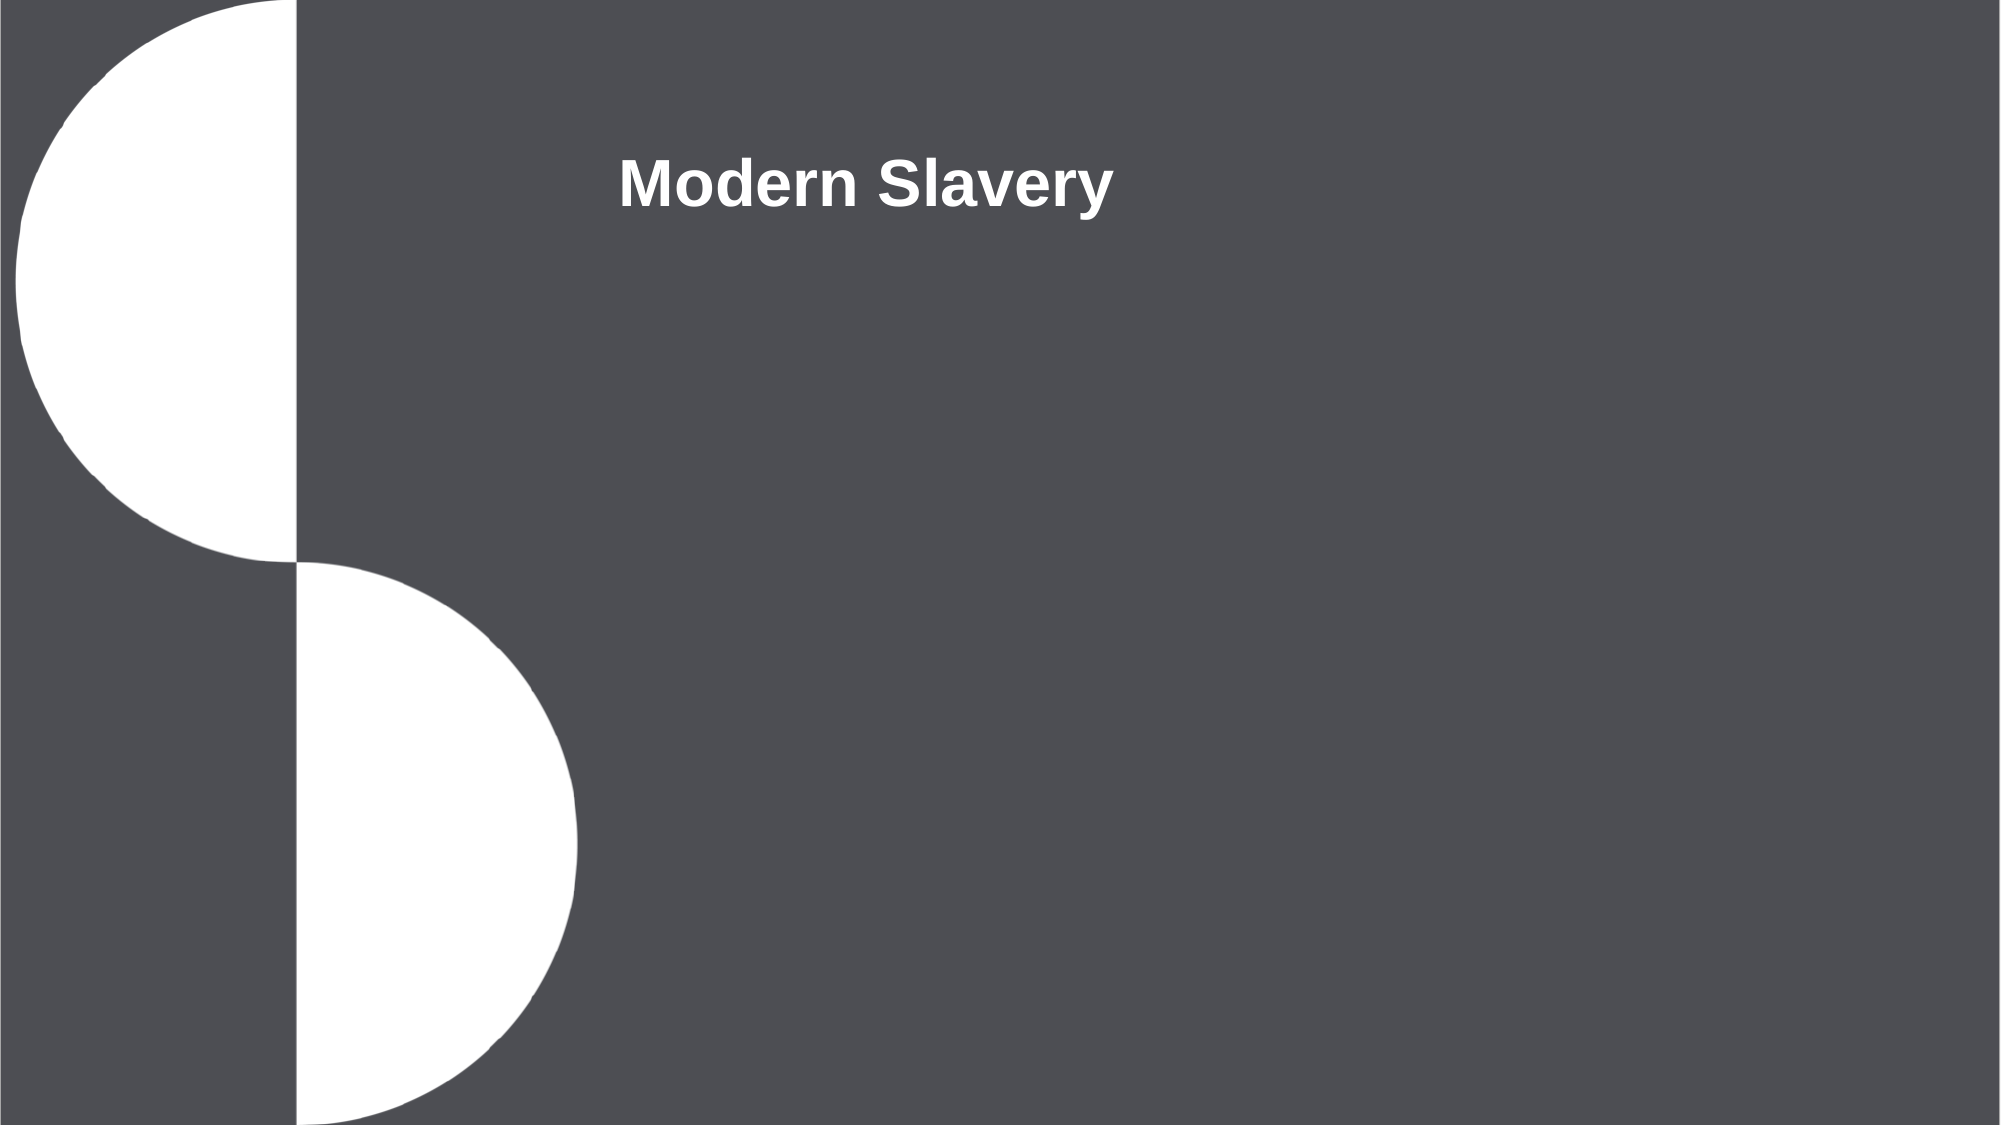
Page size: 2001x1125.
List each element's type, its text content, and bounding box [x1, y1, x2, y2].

title Modern Slavery [618, 139, 1854, 279]
